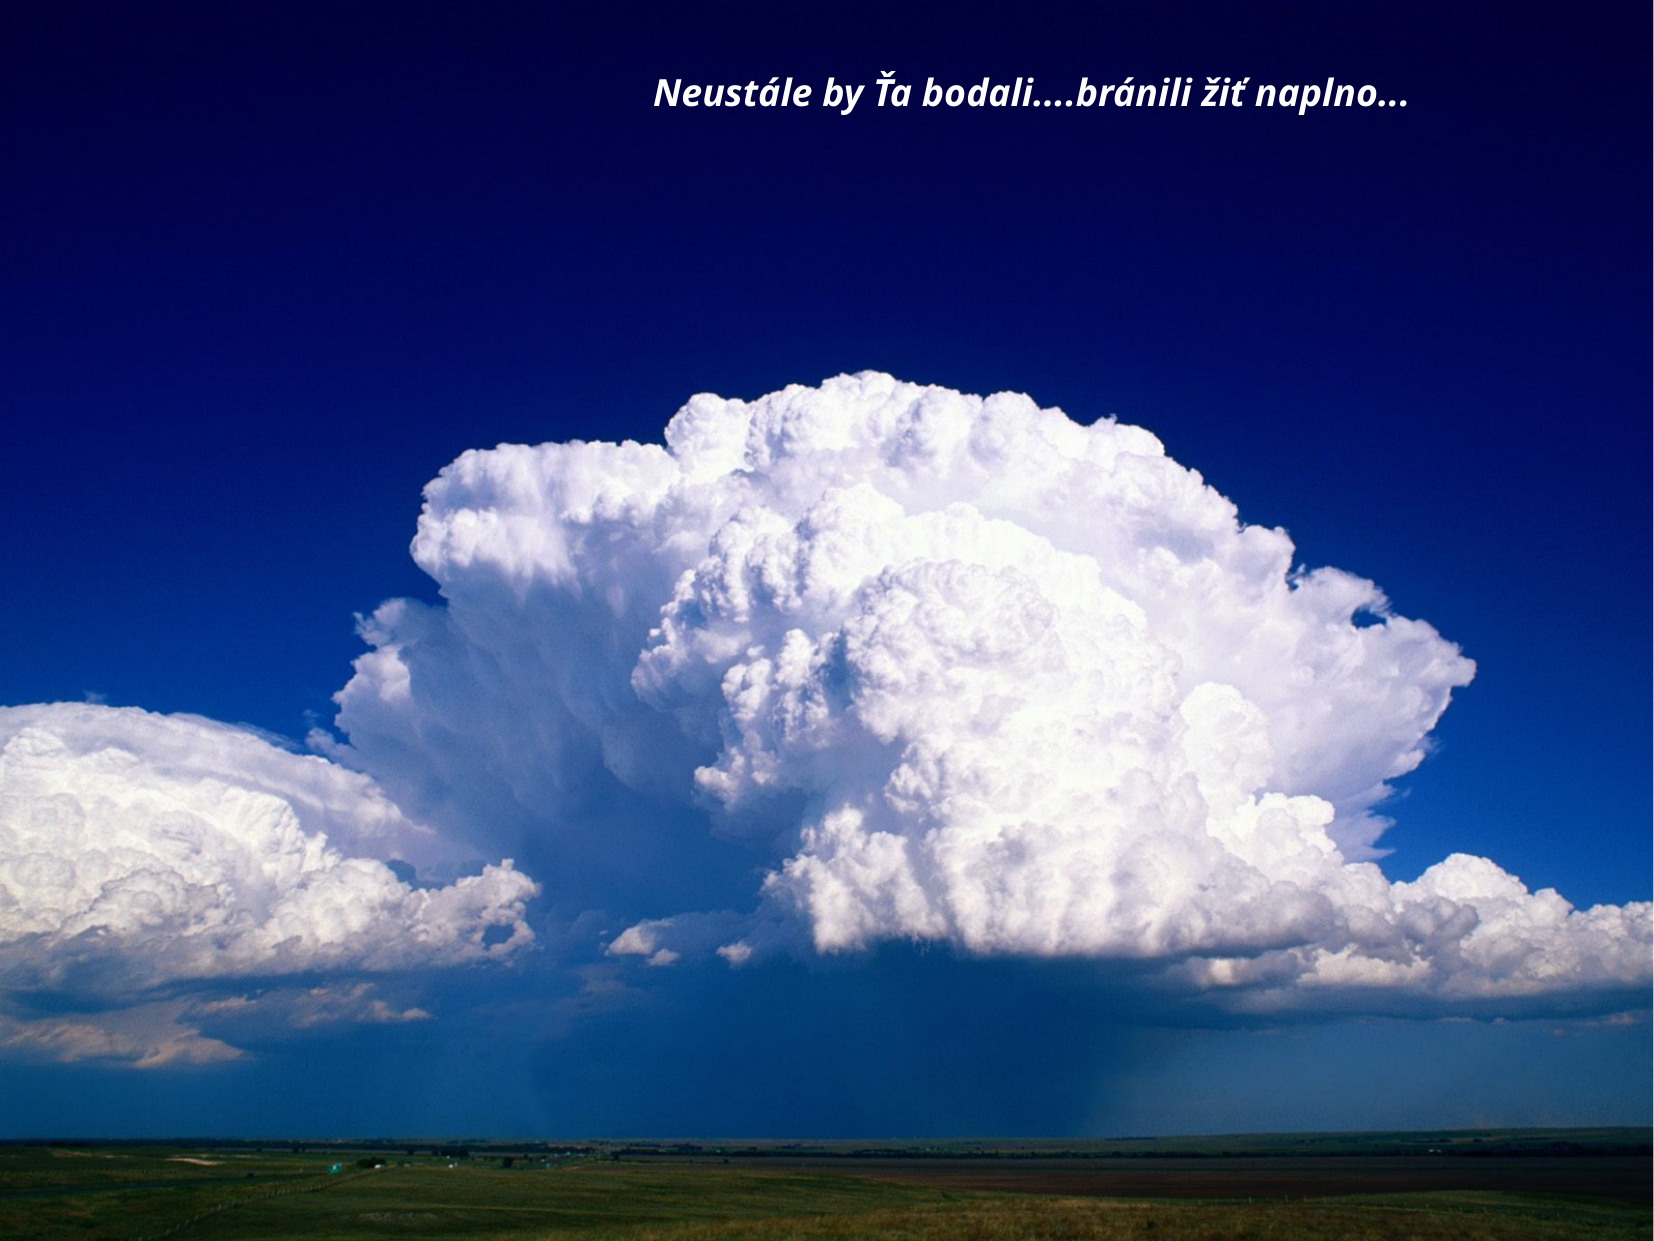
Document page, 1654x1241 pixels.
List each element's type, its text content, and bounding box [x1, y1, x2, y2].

picture [0, 0, 1654, 1241]
text_box Neustále by Ťa bodali....bránili žiť naplno... [501, 59, 1625, 127]
